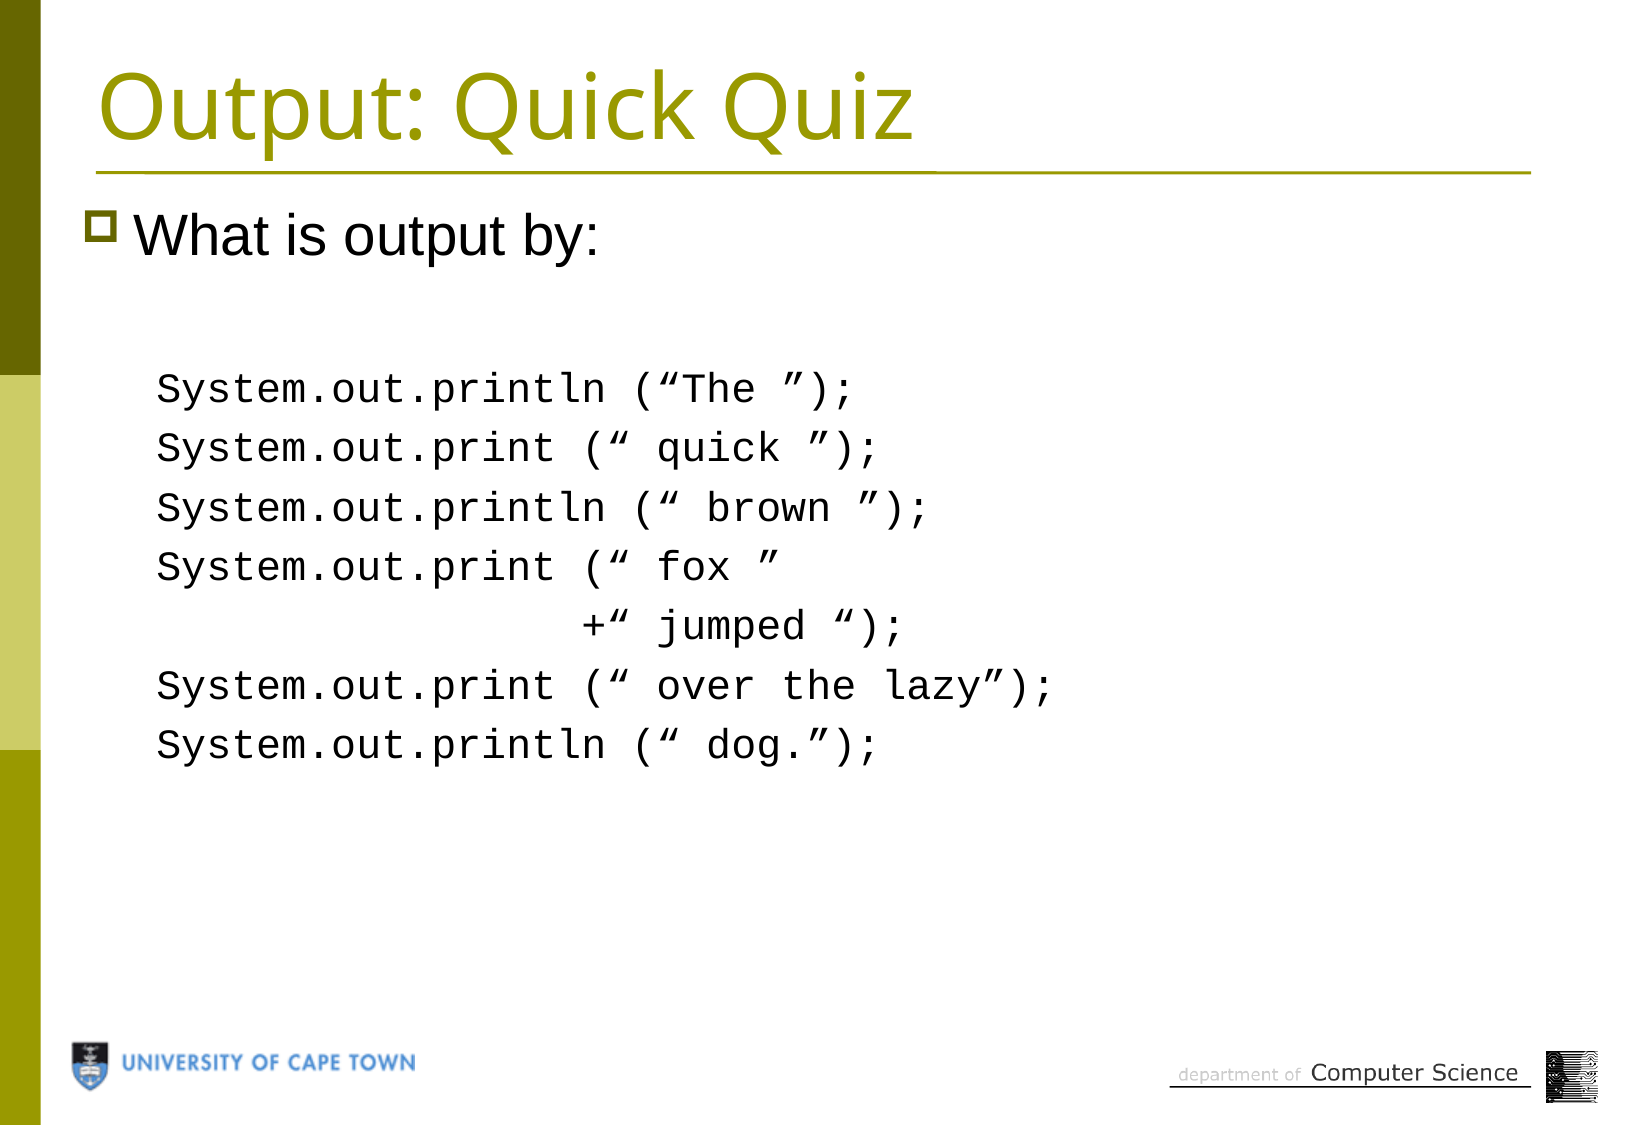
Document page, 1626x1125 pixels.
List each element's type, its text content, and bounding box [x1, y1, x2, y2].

picture [1169, 1043, 1532, 1091]
picture [1546, 1051, 1598, 1103]
text_box What is output by: System.out.println (“The ”); System.out.print (“ quick ”); System.out.println (“ brown ”); System.out.print (“ fox ” +“ jumped “); System.out.print (“ over the lazy”); System.out.println (“ dog.”); [81, 196, 1543, 798]
title Output: Quick Quiz [81, 37, 1543, 180]
picture [61, 1024, 415, 1103]
